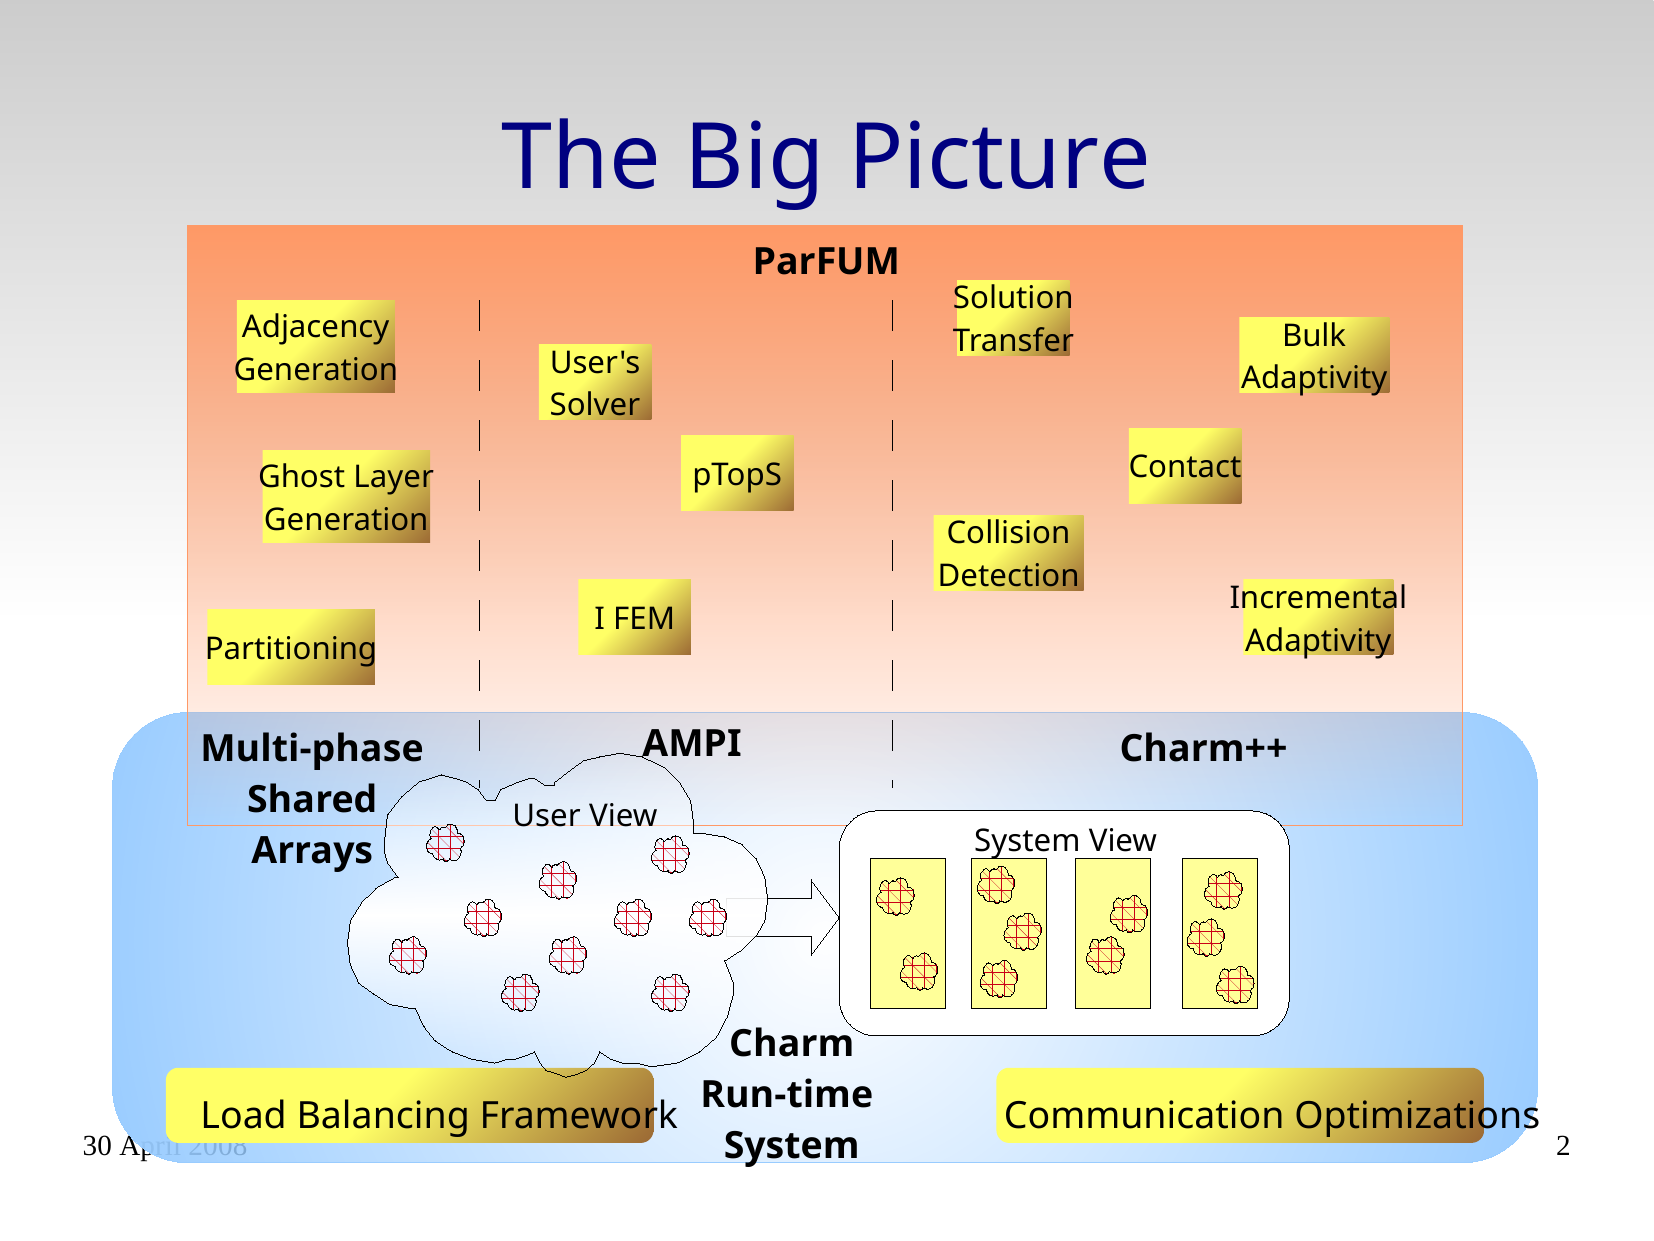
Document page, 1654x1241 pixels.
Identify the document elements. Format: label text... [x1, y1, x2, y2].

text_box Load Balancing Framework [185, 1081, 634, 1139]
text_box AMPI [627, 709, 751, 769]
text_box Charm++ [1104, 714, 1309, 774]
text_box Solution Transfer [957, 280, 1070, 356]
text_box User's Solver [538, 344, 652, 420]
text_box [1527, 1110, 1534, 1116]
text_box Adjacency Generation [236, 300, 395, 393]
text_box Communication Optimizations [989, 1081, 1487, 1139]
text_box System View [959, 810, 1160, 861]
text_box Bulk Adaptivity [1239, 317, 1390, 393]
text_box pTopS [681, 435, 794, 511]
text_box [112, 250, 1538, 1163]
text_box I FEM [578, 579, 691, 655]
title The Big Picture [82, 56, 1571, 250]
text_box Contact [1128, 428, 1242, 504]
text_box Multi-phase Shared Arrays [185, 714, 437, 863]
text_box Partitioning [207, 609, 376, 685]
text_box ParFUM [737, 250, 909, 287]
text_box Incremental Adaptivity [1243, 579, 1394, 655]
text_box Collision Detection [933, 515, 1084, 591]
text_box Ghost Layer Generation [262, 450, 431, 543]
text_box User View [497, 785, 666, 836]
text_box Charm Run-time System [685, 1009, 894, 1158]
